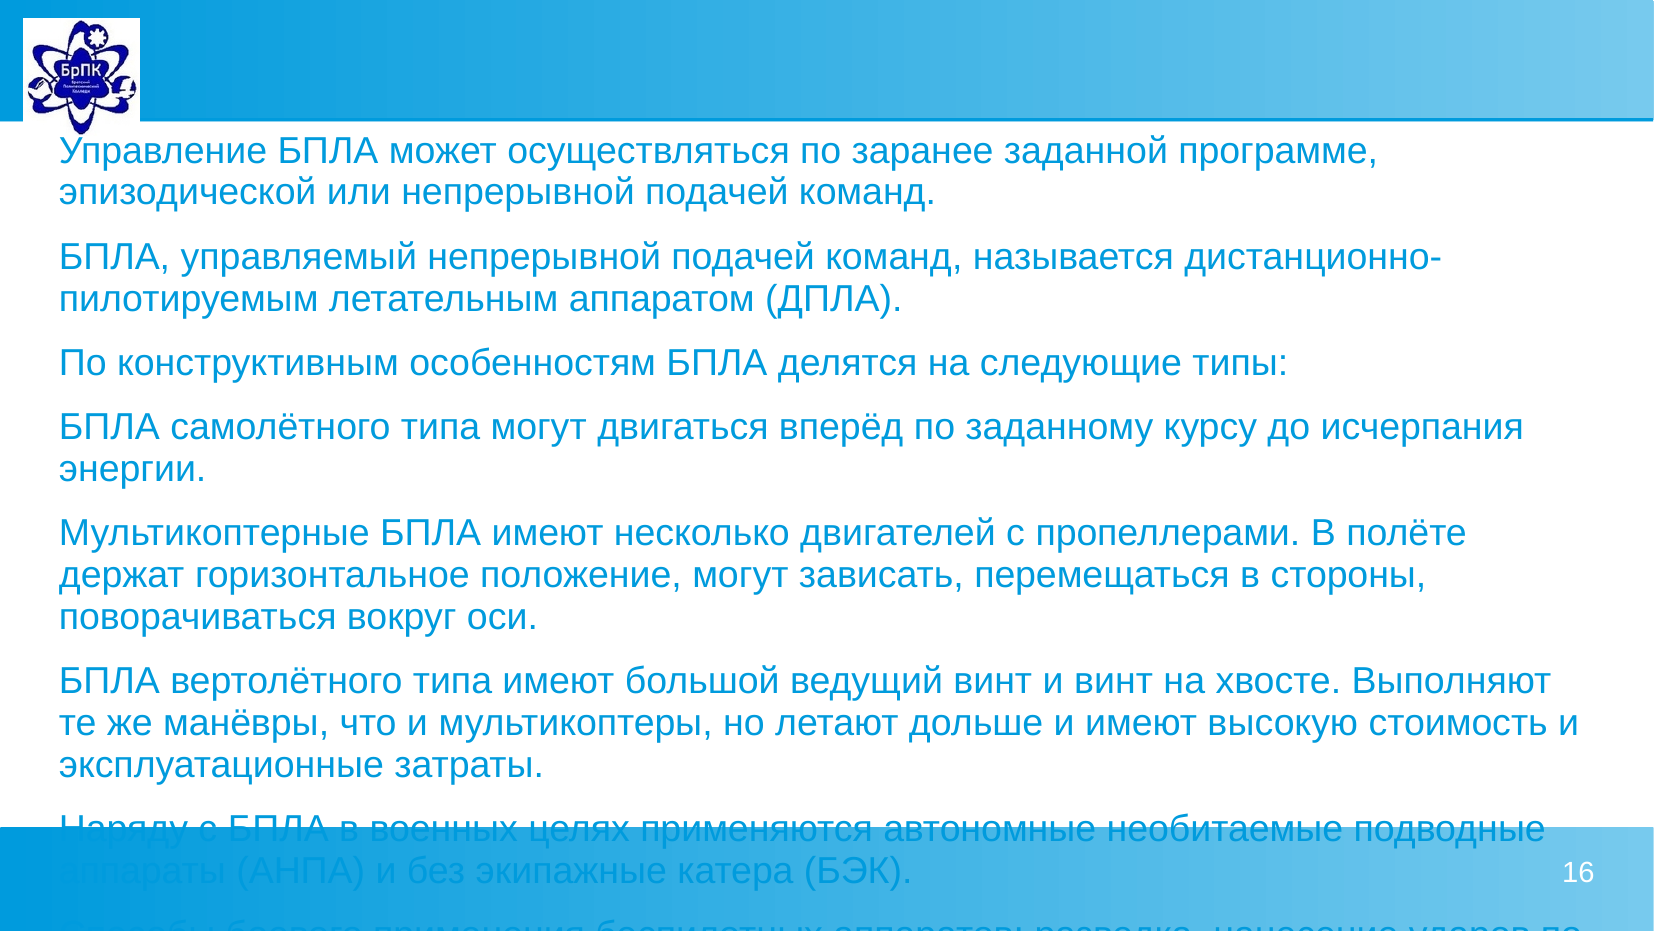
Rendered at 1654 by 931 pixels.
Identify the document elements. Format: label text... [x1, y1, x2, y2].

list Управление БПЛА может осуществляться по заранее заданной программе, эпизодической или непрерывной подачей команд. БПЛА, управляемый непрерывной подачей команд, называется дистанционно-пилотируемым летательным аппаратом (ДПЛА). По конструктивным особенностям БПЛА делятся на следующие типы: БПЛА самолётного типа могут двигаться вперёд по заданному курсу до исчерпания энергии. Мультикоптерные БПЛА имеют несколько двигателей с пропеллерами. В полёте держат горизонтальное положение, могут зависать, перемещаться в стороны, поворачиваться вокруг оси. БПЛА вертолётного типа имеют большой ведущий винт и винт на хвосте. Выполняют те же манёвры, что и мультикоптеры, но летают дольше и имеют высокую стоимость и эксплуатационные затраты. Наряду с БПЛА в военных целях применяются автономные необитаемые подводные аппараты (АНПА) и без экипажные катера (БЭК). Способы боевого применения беспилотных аппаратов: разведка, нанесение ударов по наземным и морским целям, создание радиопомех, управление огнём и целеуказания, ретрансляция и данных, доставка грузов. [59, 129, 1595, 720]
picture [23, 19, 140, 136]
